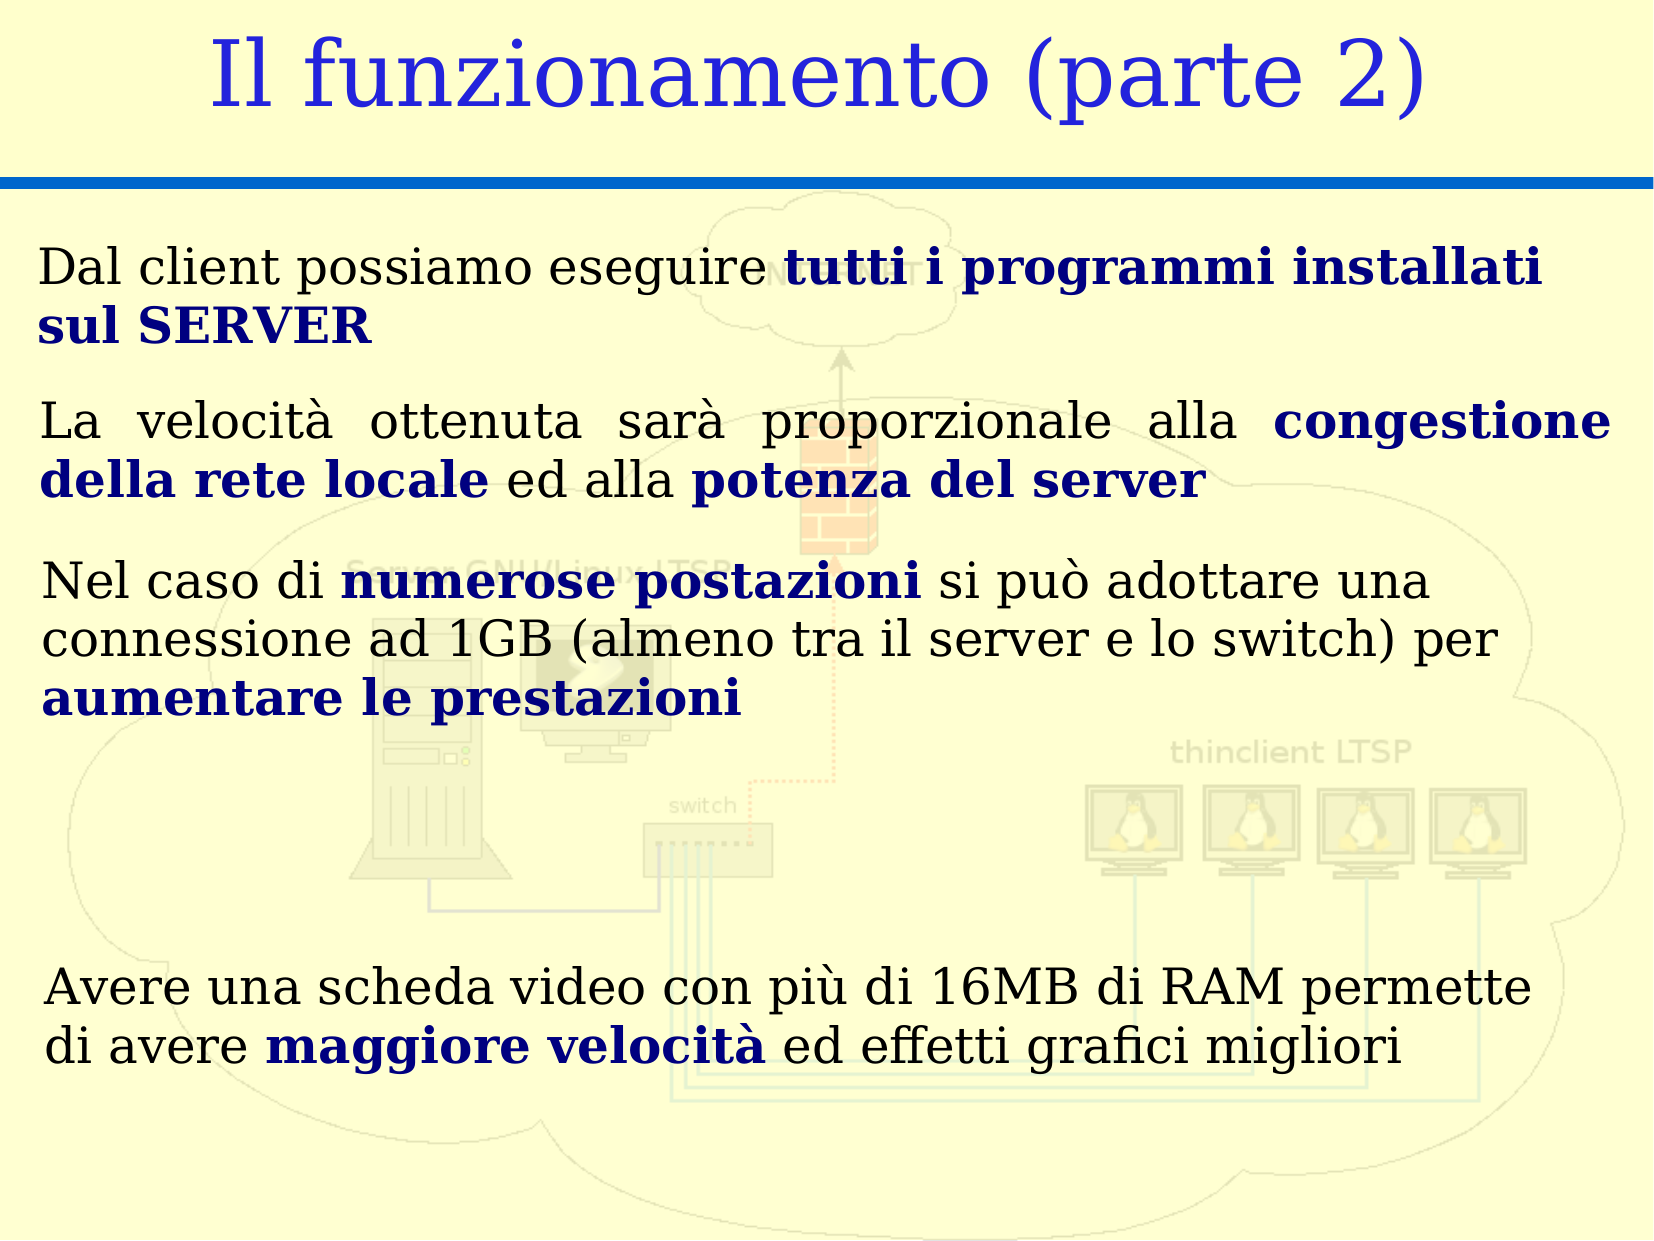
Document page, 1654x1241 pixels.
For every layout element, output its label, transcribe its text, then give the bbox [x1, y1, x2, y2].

text_box Nel caso di numerose postazioni si può adottare una connessione ad 1GB (almeno tra il server e lo switch) per aumentare le prestazioni [41, 551, 1549, 728]
title Il funzionamento (parte 2) [113, 0, 1526, 153]
text_box Dal client possiamo eseguire tutti i programmi installati sul SERVER [37, 237, 1563, 356]
picture [0, 189, 1654, 1241]
text_box La velocità ottenuta sarà proporzionale alla congestione della rete locale ed alla potenza del server [39, 391, 1612, 510]
text_box Avere una scheda video con più di 16MB di RAM permette di avere maggiore velocità ed effetti grafici migliori [44, 957, 1560, 1080]
